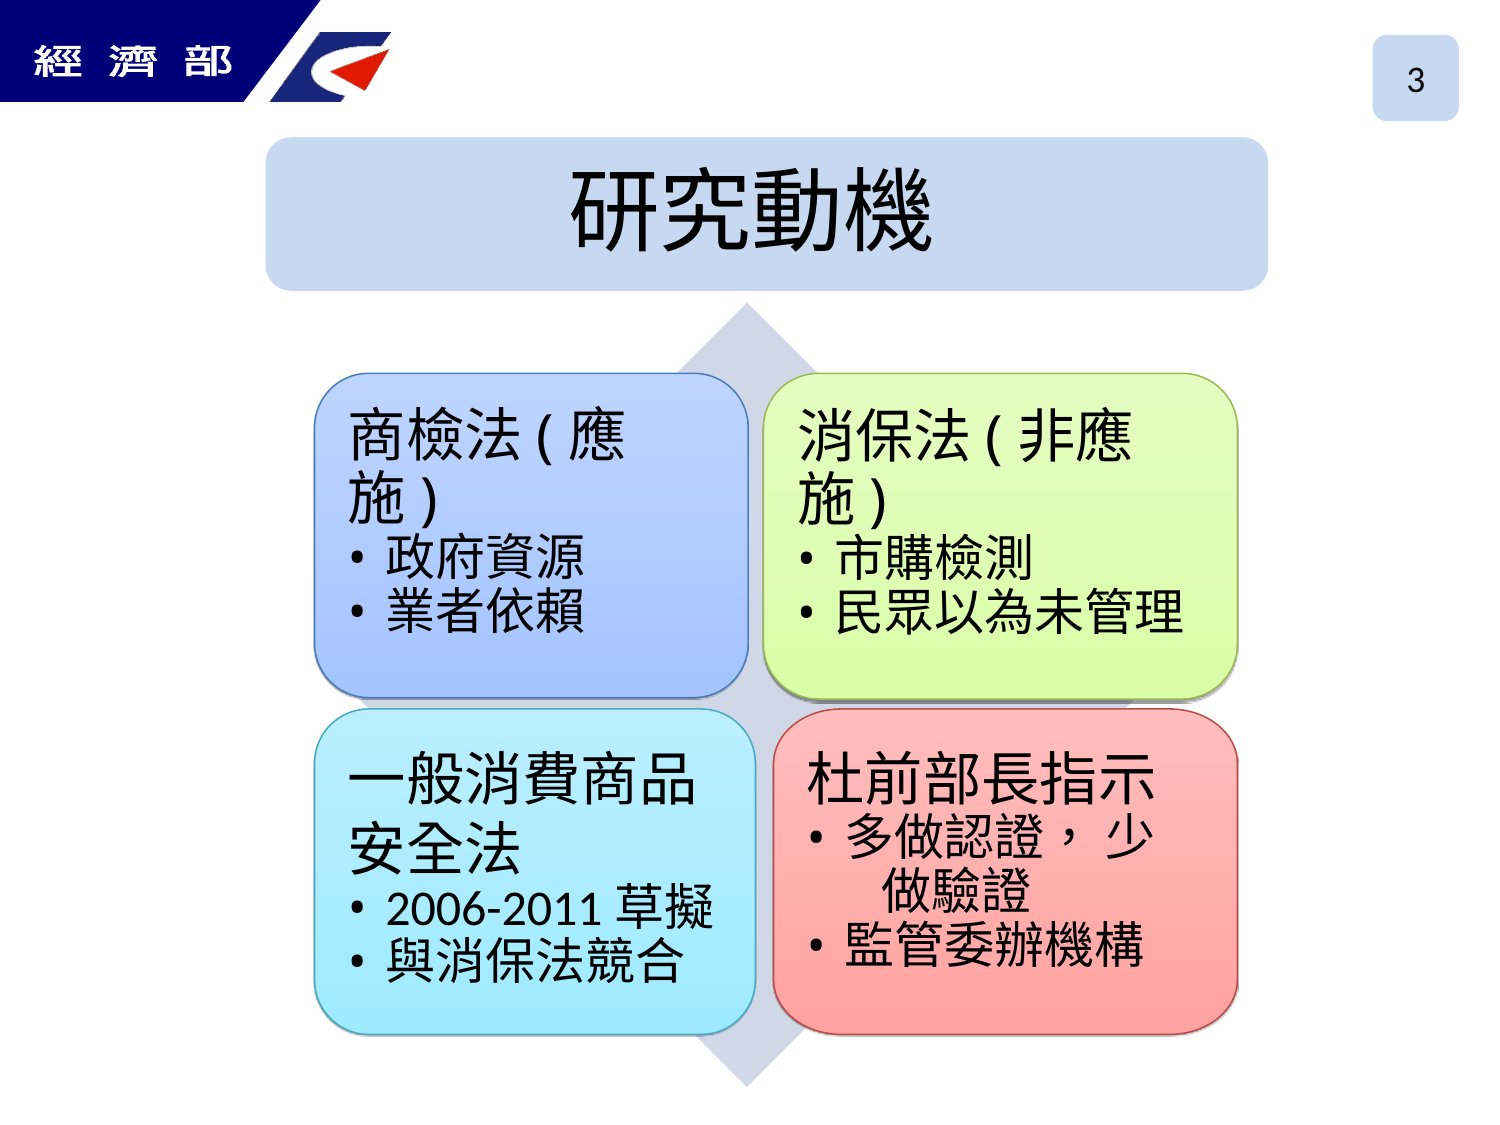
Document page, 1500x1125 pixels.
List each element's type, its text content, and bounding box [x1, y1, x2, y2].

text_box 商檢法(應施) 政府資源 業者依賴 [314, 373, 749, 698]
text_box [356, 302, 1134, 1087]
text_box 杜前部長指示 多做認證， 少做驗證 監管委辦機構 [773, 708, 1238, 1035]
title 研究動機 [76, 125, 1427, 290]
text_box [0, 0, 321, 102]
text_box 3 [1372, 34, 1459, 122]
text_box 一般消費商品安全法 2006-2011草擬 與消保法競合 [314, 708, 756, 1035]
picture [269, 32, 391, 102]
text_box 消保法(非應施) 市購檢測 民眾以為未管理 [763, 373, 1238, 700]
